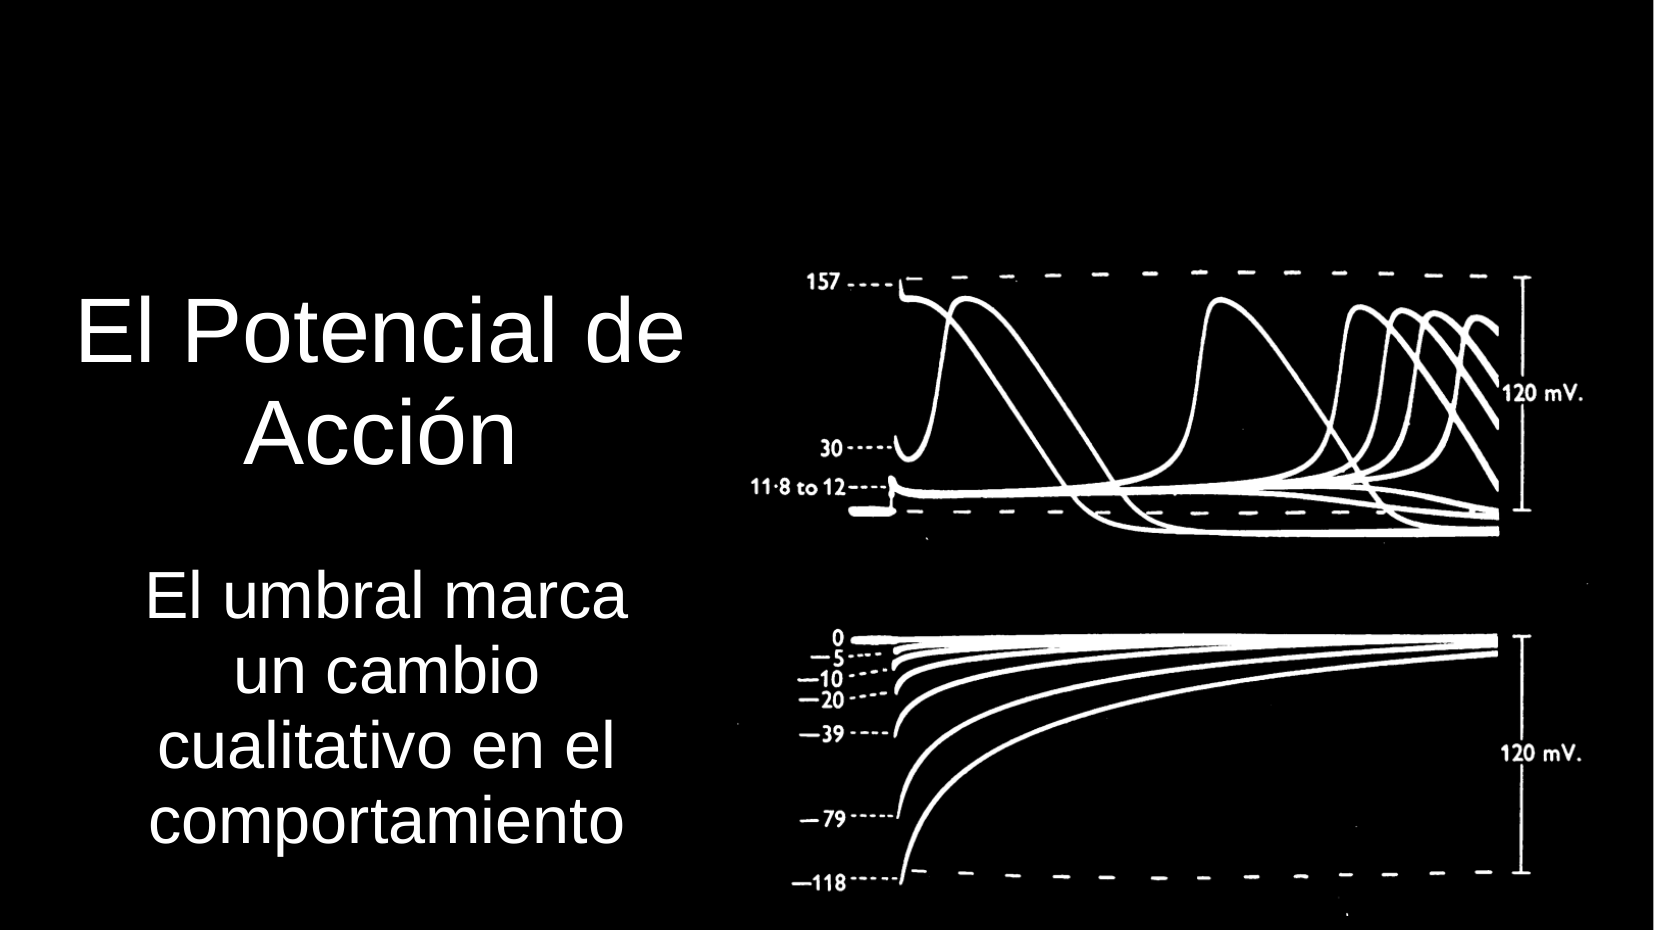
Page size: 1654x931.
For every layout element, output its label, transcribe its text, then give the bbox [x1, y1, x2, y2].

picture [732, 250, 1601, 916]
title El Potencial de Acción [0, 279, 732, 485]
text_box El umbral marca un cambio cualitativo en el comportamiento [106, 550, 668, 865]
